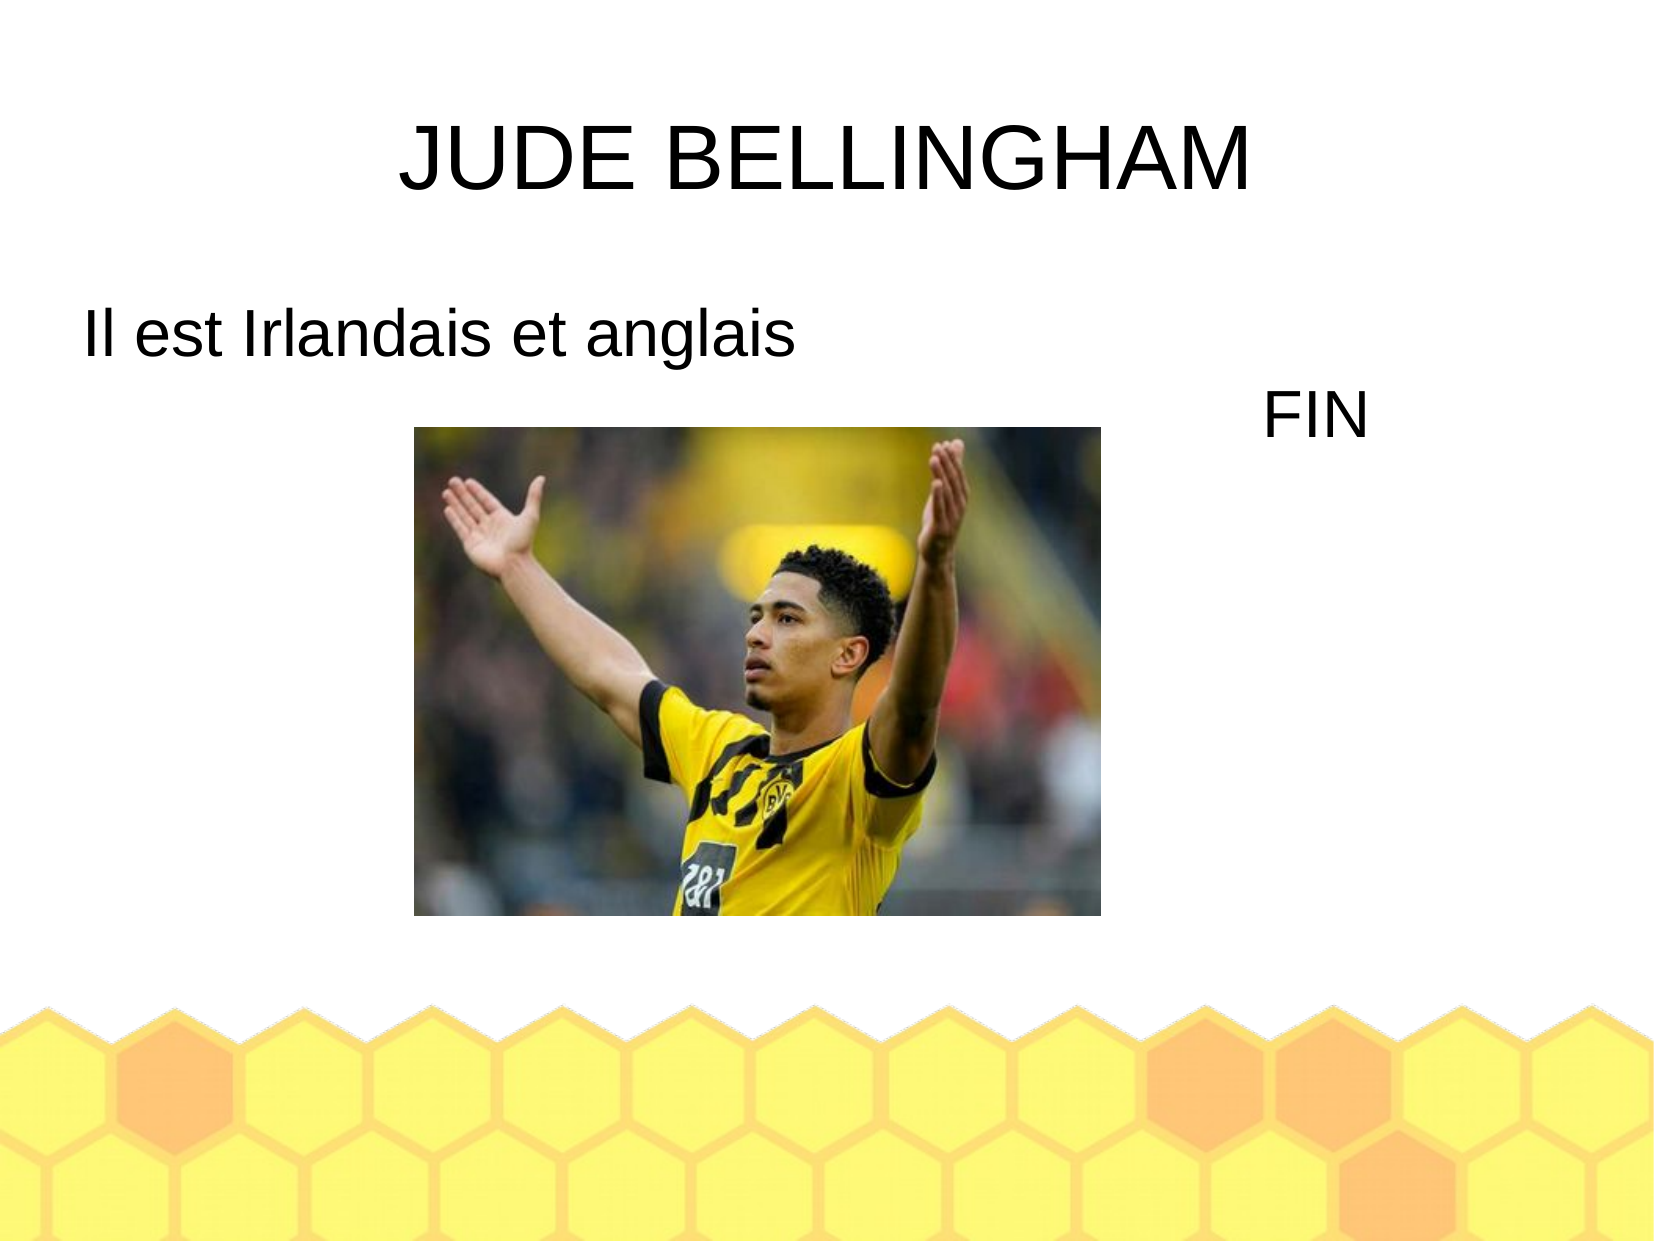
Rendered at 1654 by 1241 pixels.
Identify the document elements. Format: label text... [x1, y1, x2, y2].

picture [414, 427, 1101, 916]
list Il est Irlandais et anglais FIN [82, 290, 1571, 1010]
title JUDE BELLINGHAM [82, 97, 1571, 209]
picture [0, 1001, 1654, 1241]
